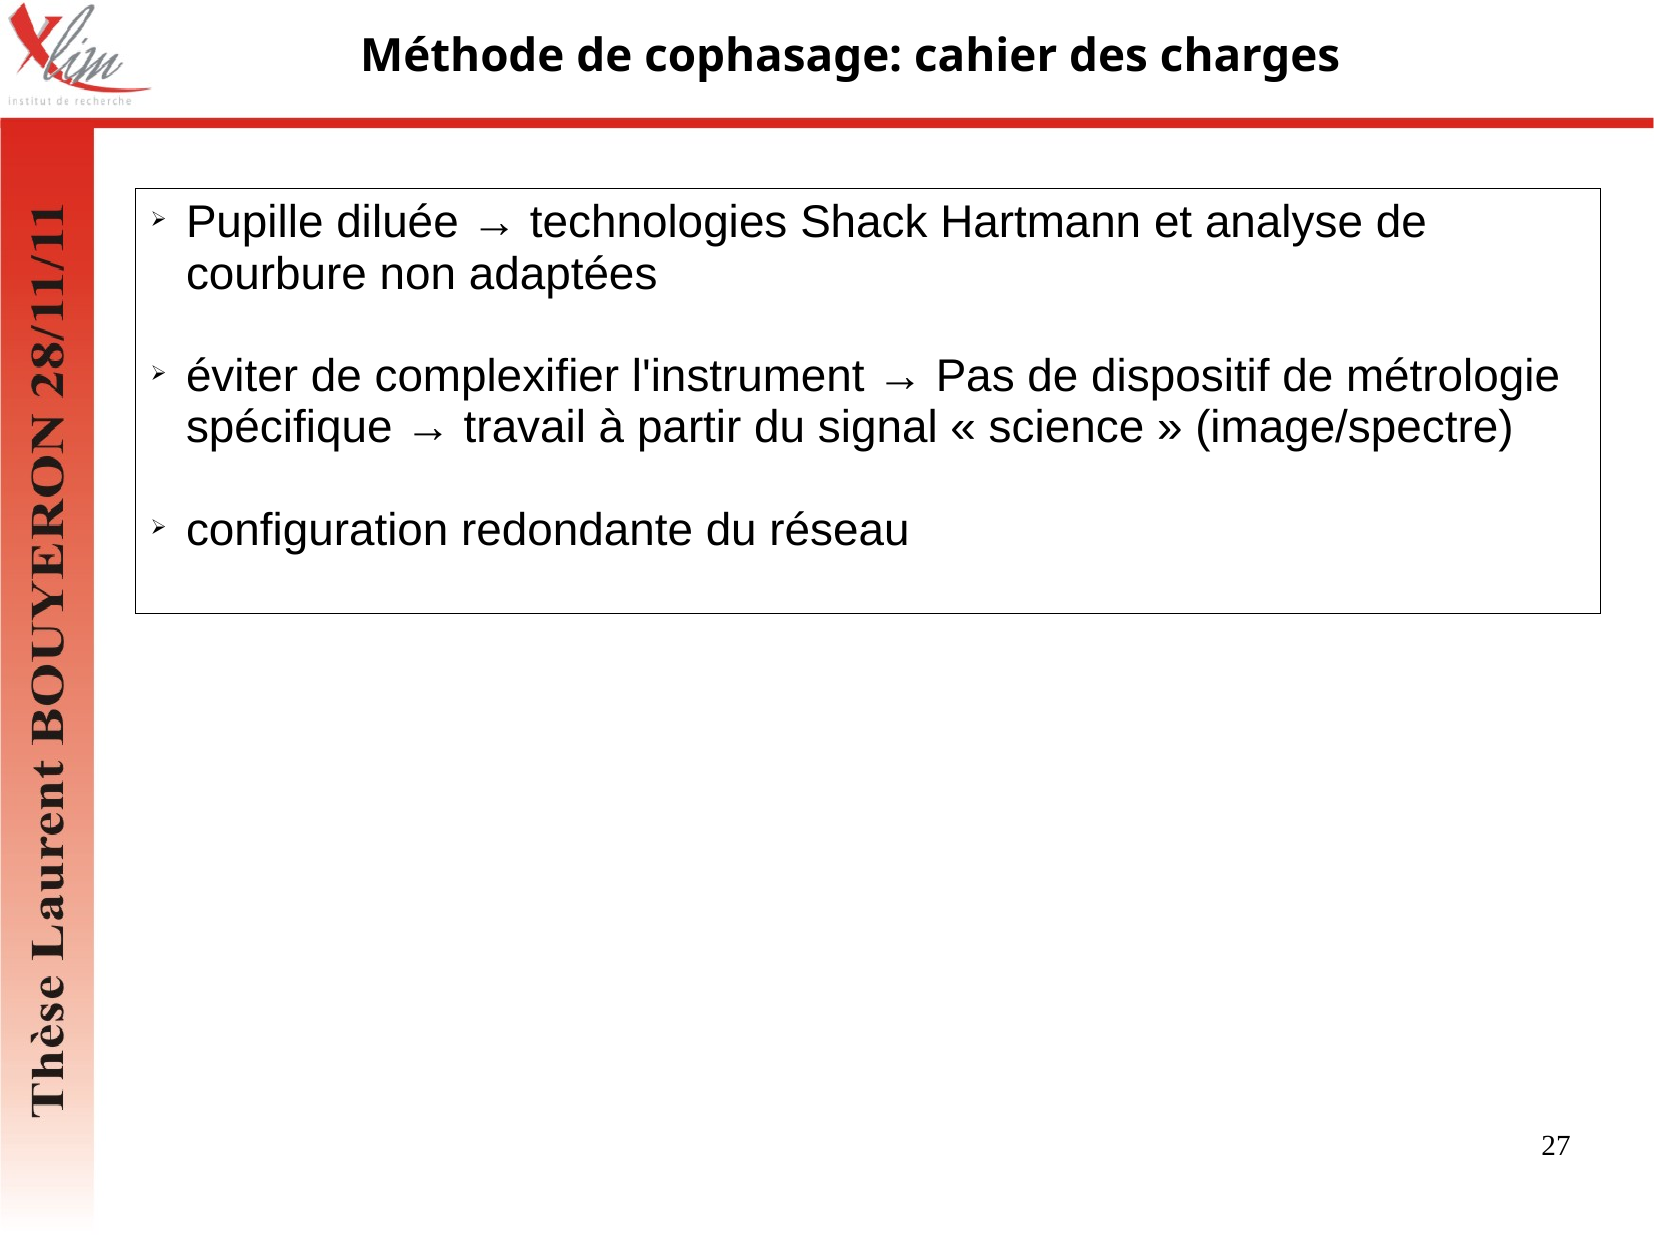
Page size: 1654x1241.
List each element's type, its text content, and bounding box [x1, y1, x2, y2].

text_box Pupille diluée → technologies Shack Hartmann et analyse de courbure non adaptées éviter de complexifier l'instrument → Pas de dispositif de métrologie spécifique → travail à partir du signal « science » (image/spectre) configuration redondante du réseau [135, 188, 1601, 614]
picture [0, 0, 1654, 1241]
text_box Méthode de cophasage: cahier des charges [200, 24, 1501, 89]
